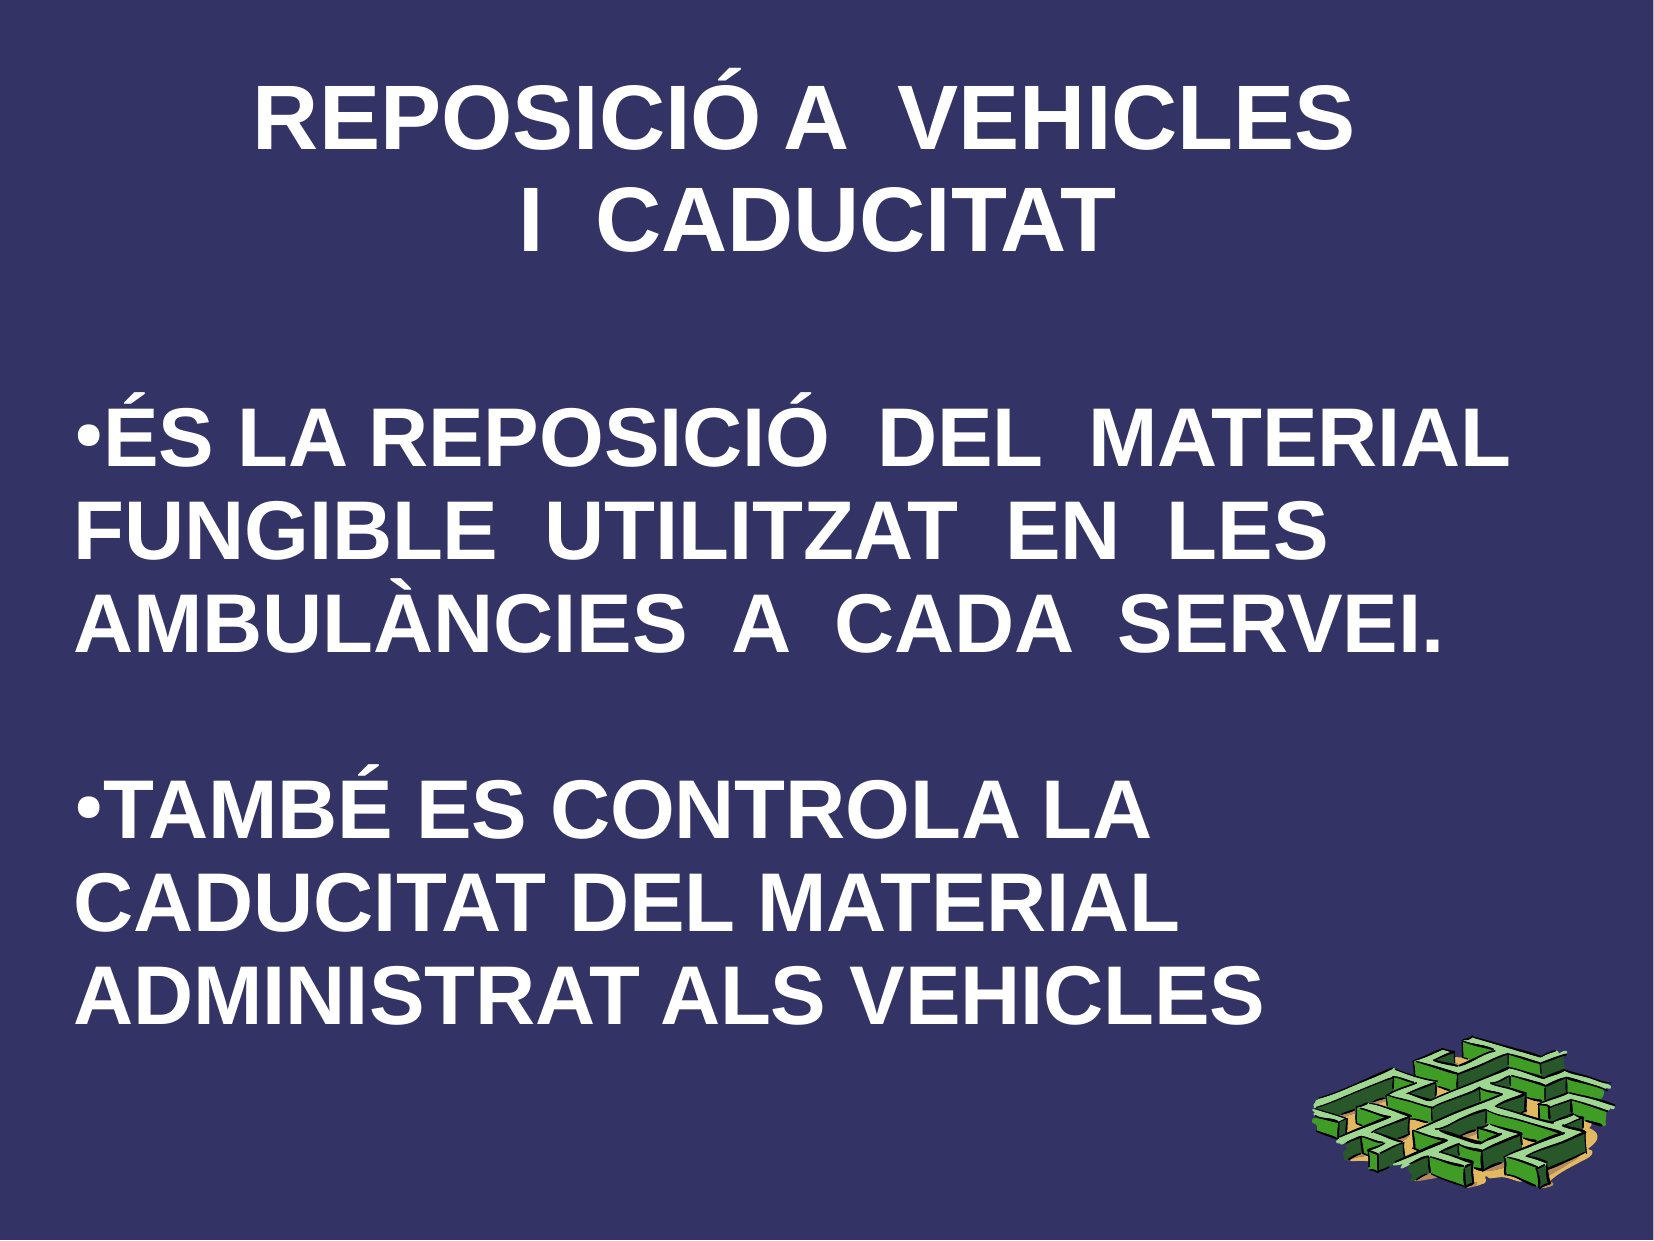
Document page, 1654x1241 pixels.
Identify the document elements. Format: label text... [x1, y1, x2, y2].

text_box ÉS LA REPOSICIÓ DEL MATERIAL FUNGIBLE UTILITZAT EN LES AMBULÀNCIES A CADA SERVEI. TAMBÉ ES CONTROLA LA CADUCITAT DEL MATERIAL ADMINISTRAT ALS VEHICLES [59, 383, 1565, 1182]
text_box REPOSICIÓ A VEHICLES I CADUCITAT [218, 59, 1418, 325]
